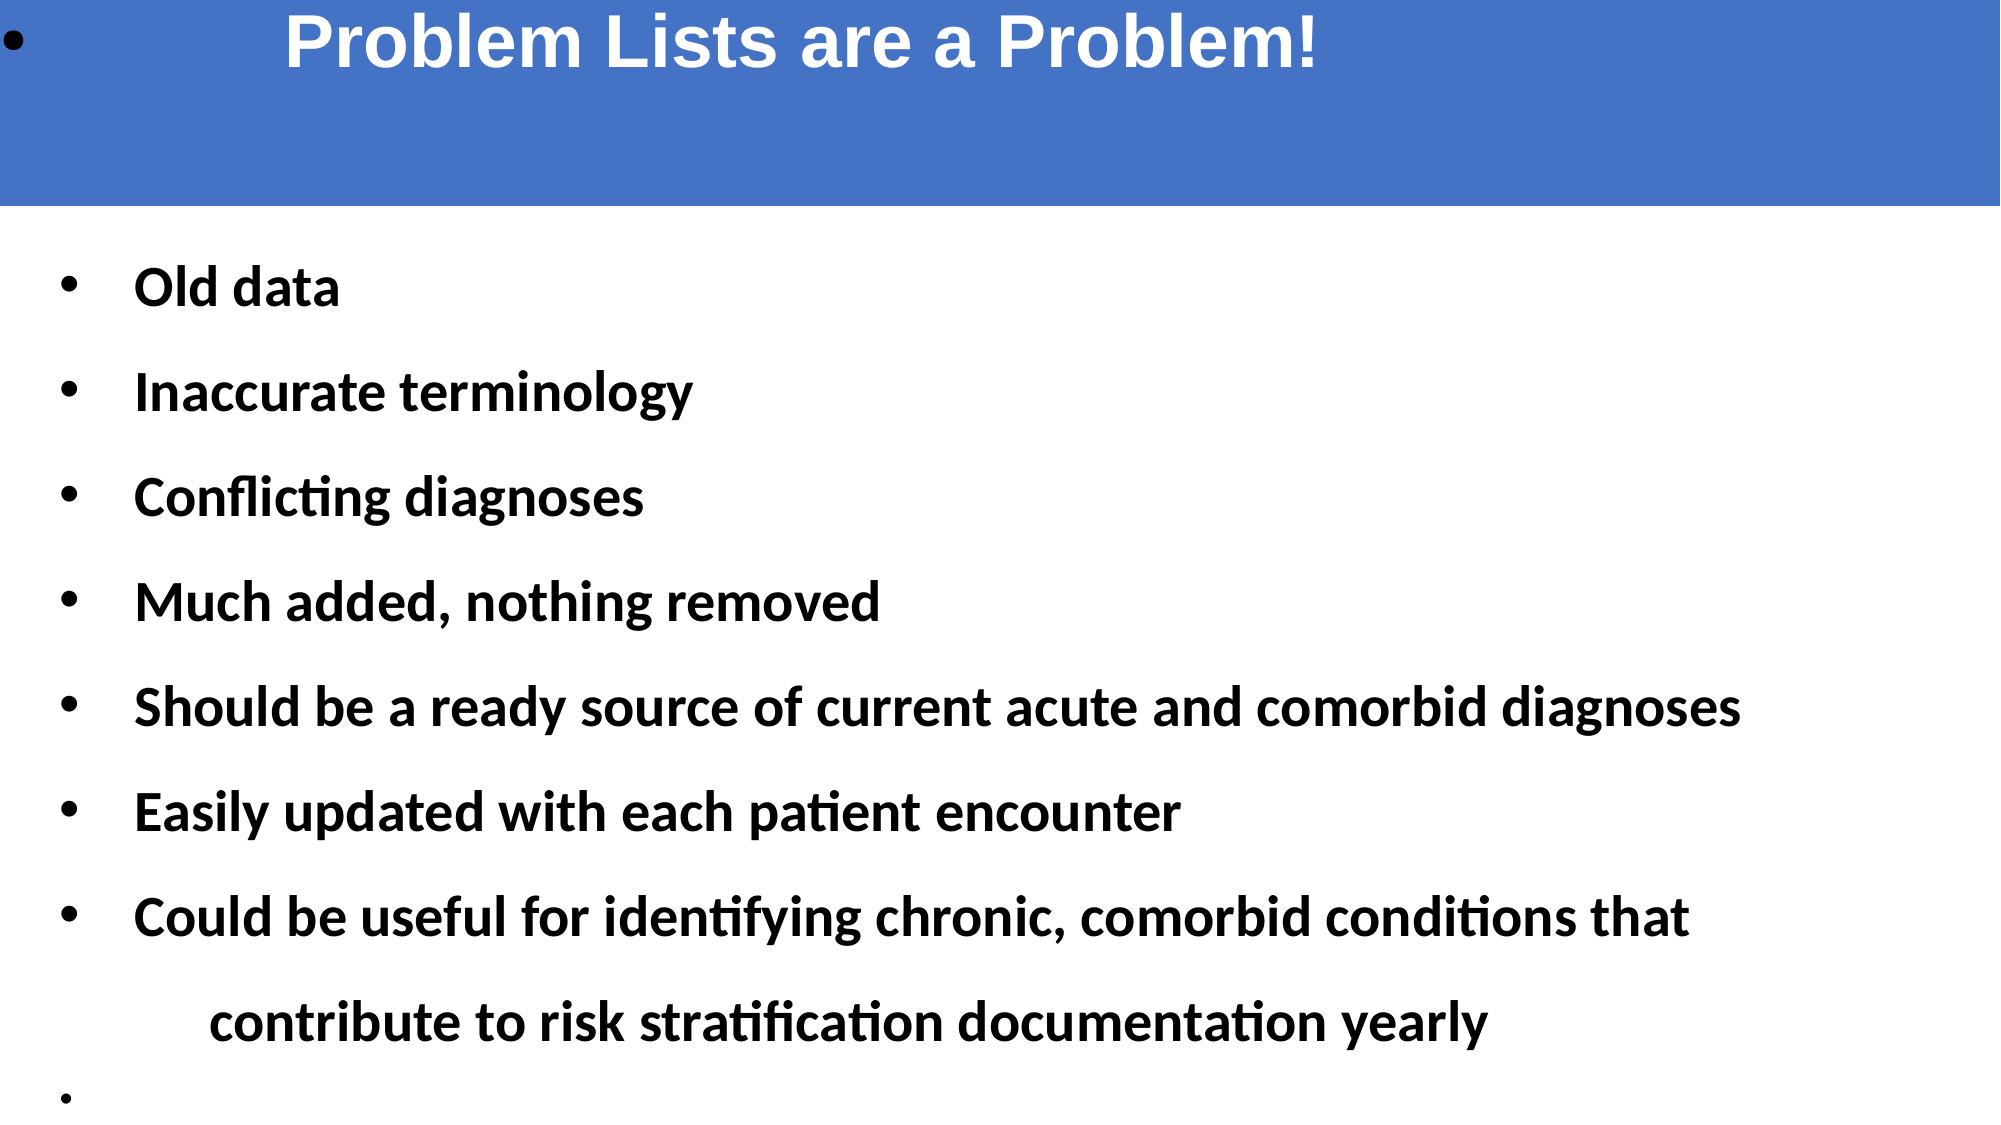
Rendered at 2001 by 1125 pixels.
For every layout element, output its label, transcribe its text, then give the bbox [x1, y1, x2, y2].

table_header Problem Lists are a Problem! [0, 0, 2000, 206]
text_box Old data Inaccurate terminology Conflicting diagnoses Much added, nothing removed Should be a ready source of current acute and comorbid diagnoses Easily updated with each patient encounter Could be useful for identifying chronic, comorbid conditions that contribute to risk stratification documentation yearly [44, 206, 1831, 1125]
